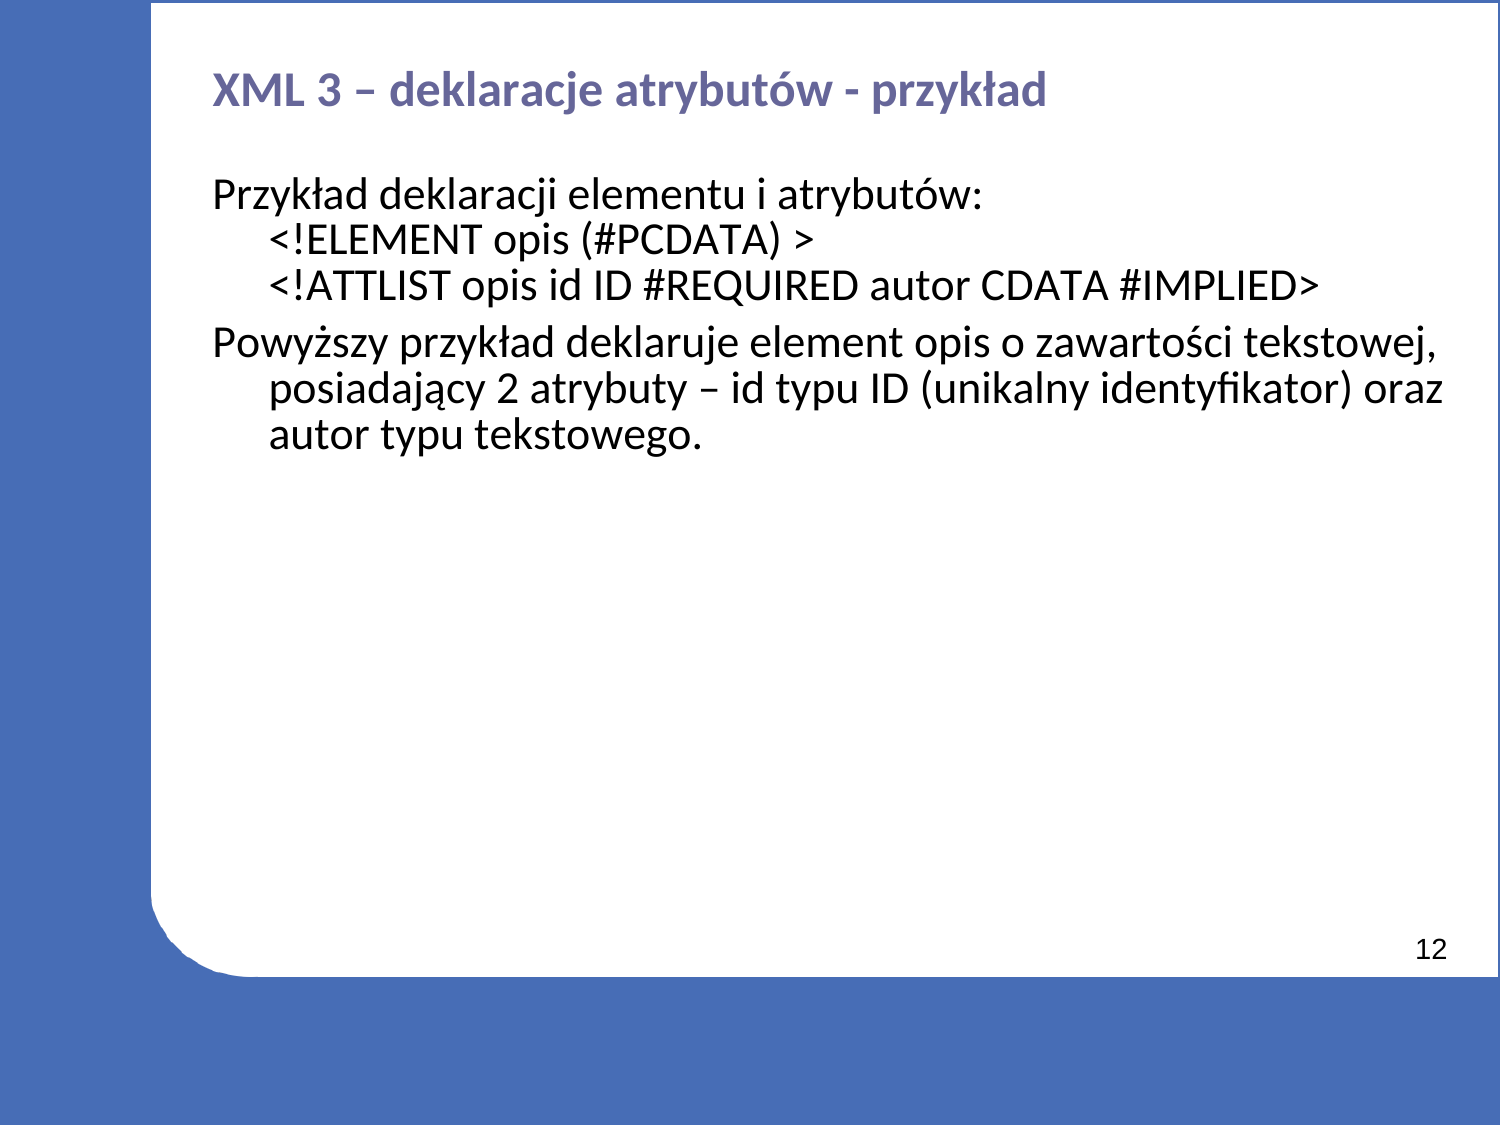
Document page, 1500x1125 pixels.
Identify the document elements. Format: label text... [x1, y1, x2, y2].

list Przykład deklaracji elementu i atrybutów: <!ELEMENT opis (#PCDATA) > <!ATTLIST opis id ID #REQUIRED autor CDATA #IMPLIED> Powyższy przykład deklaruje element opis o zawartości tekstowej, posiadający 2 atrybuty – id typu ID (unikalny identyfikator) oraz autor typu tekstowego. [212, 174, 1448, 911]
picture [0, 0, 1500, 1125]
title XML 3 – deklaracje atrybutów - przykład [212, 24, 1447, 164]
